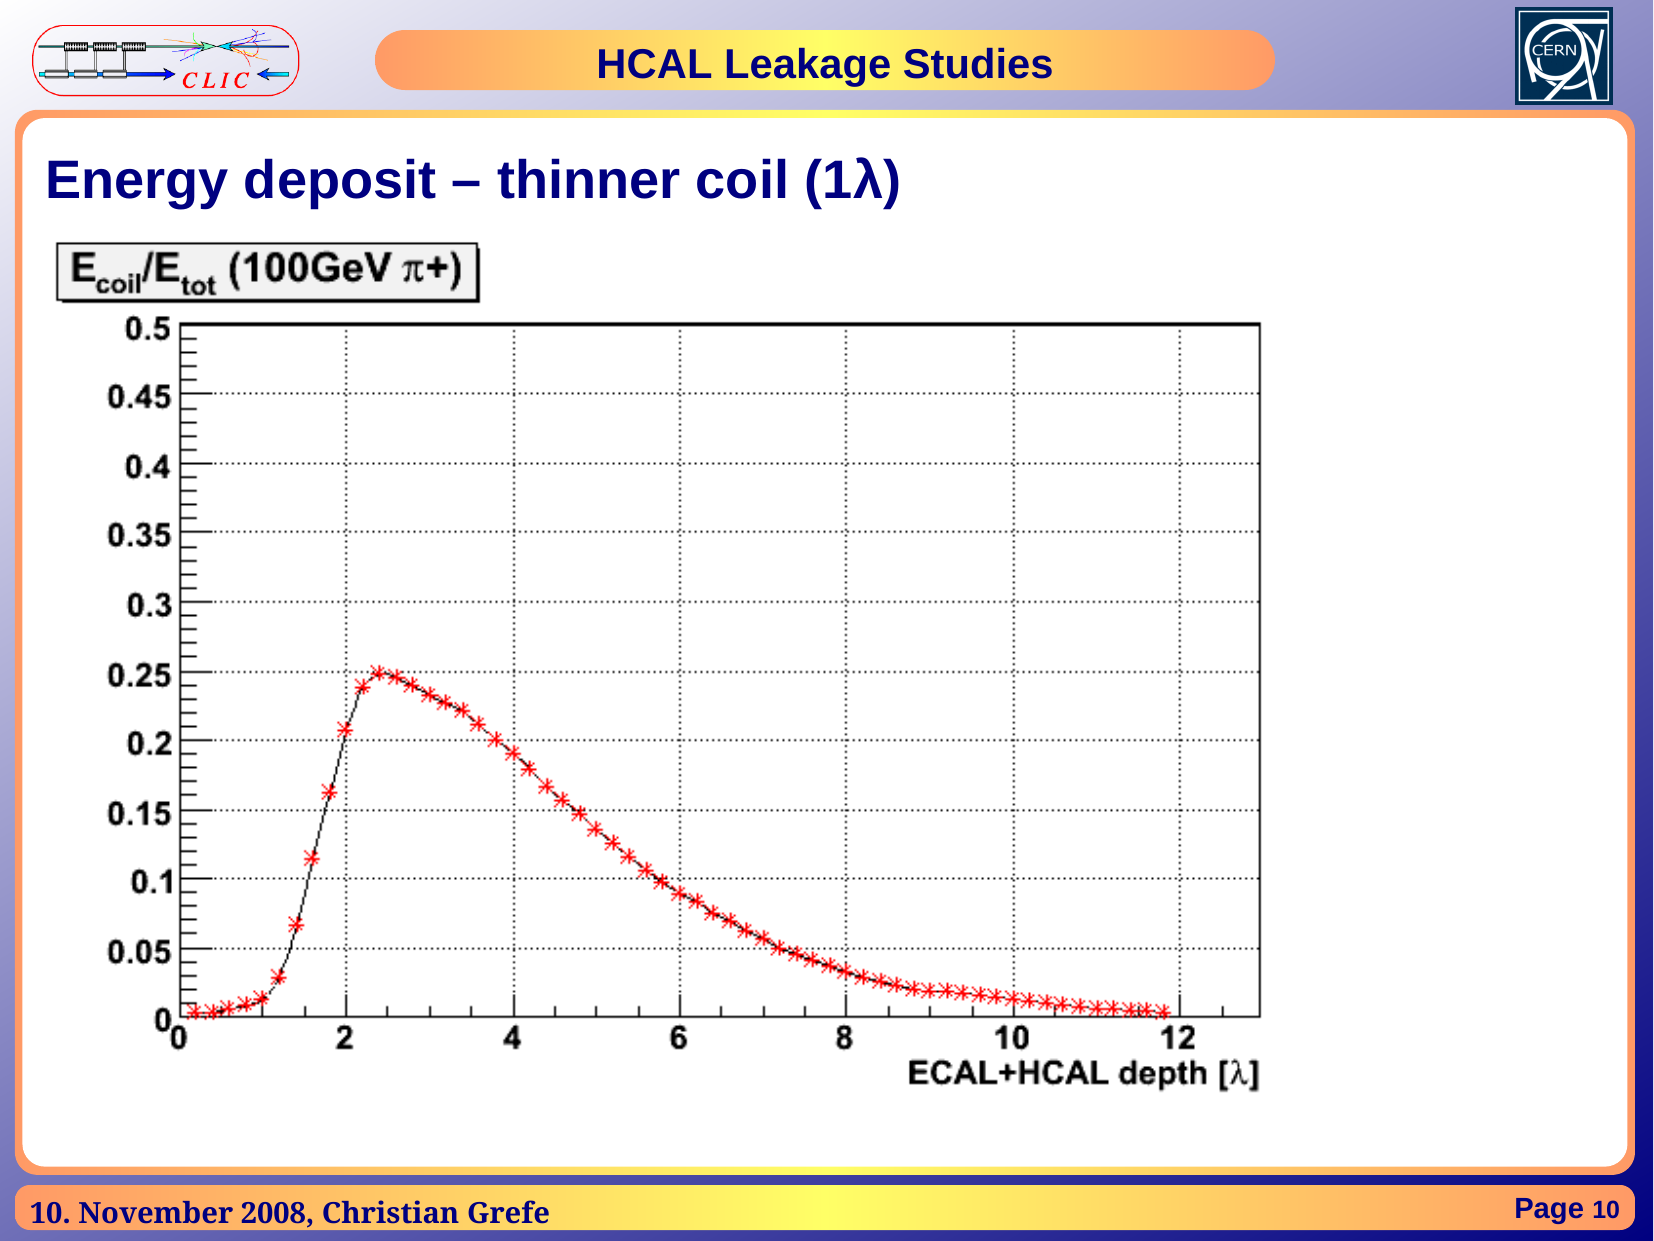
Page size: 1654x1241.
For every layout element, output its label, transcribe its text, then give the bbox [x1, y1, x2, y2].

picture [30, 22, 301, 98]
picture [45, 239, 1396, 1104]
picture [1515, 7, 1613, 105]
title Energy deposit – thinner coil (1λ) [45, 142, 1606, 218]
